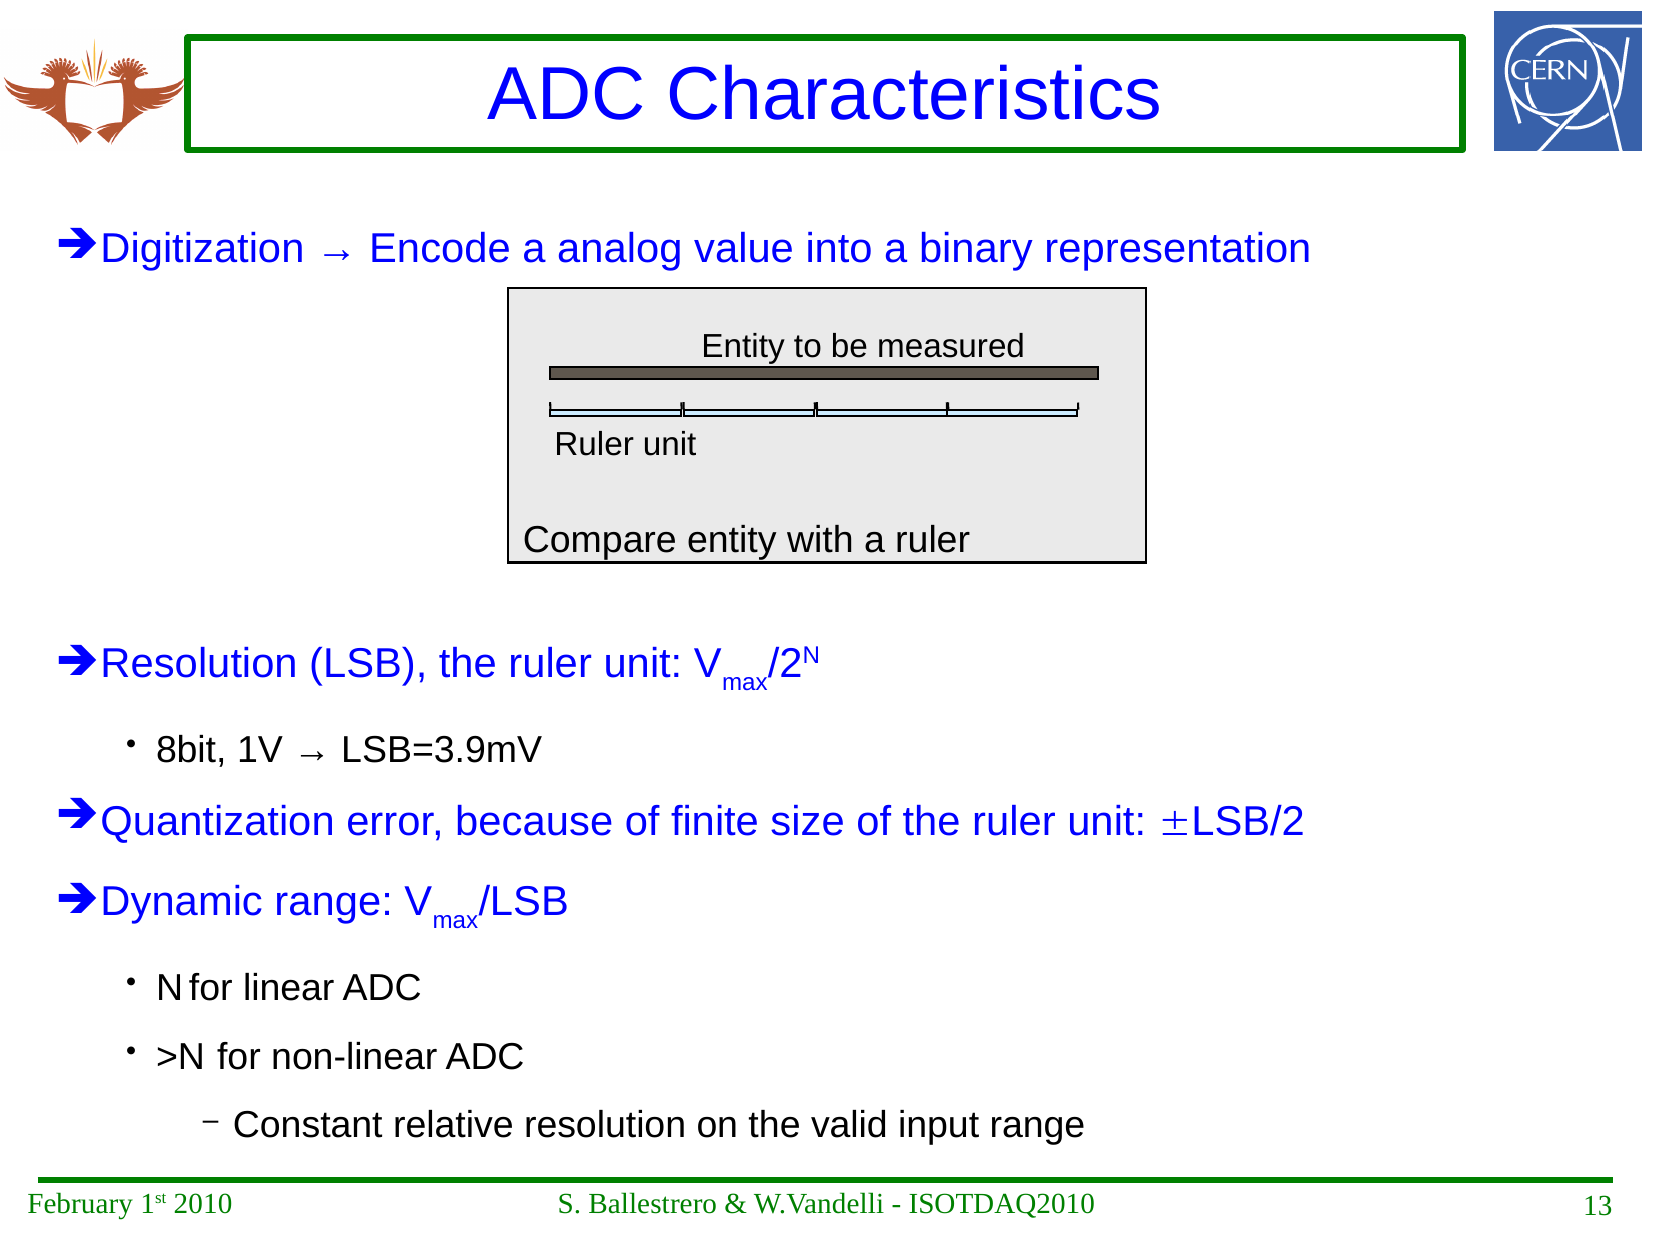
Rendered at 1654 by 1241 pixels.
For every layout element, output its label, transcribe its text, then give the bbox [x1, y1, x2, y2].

picture [1494, 11, 1642, 151]
list Resolution (LSB), the ruler unit: Vmax/2N 8bit, 1V → LSB=3.9mV Quantization error, because of finite size of the ruler unit: LSB/2 Dynamic range: Vmax/LSB N for linear ADC >N for non-linear ADC Constant relative resolution on the valid input range [37, 635, 1613, 1161]
text_box Entity to be measured [686, 316, 1041, 366]
text_box [550, 366, 1098, 379]
text_box Compare entity with a ruler [508, 287, 1146, 563]
list Digitization → Encode a analog value into a binary representation [37, 225, 1571, 301]
text_box [683, 409, 815, 416]
text_box [817, 409, 1078, 416]
picture [0, 29, 188, 151]
title ADC Characteristics [187, 37, 1463, 151]
text_box Ruler unit [539, 414, 713, 470]
text_box [550, 409, 681, 416]
